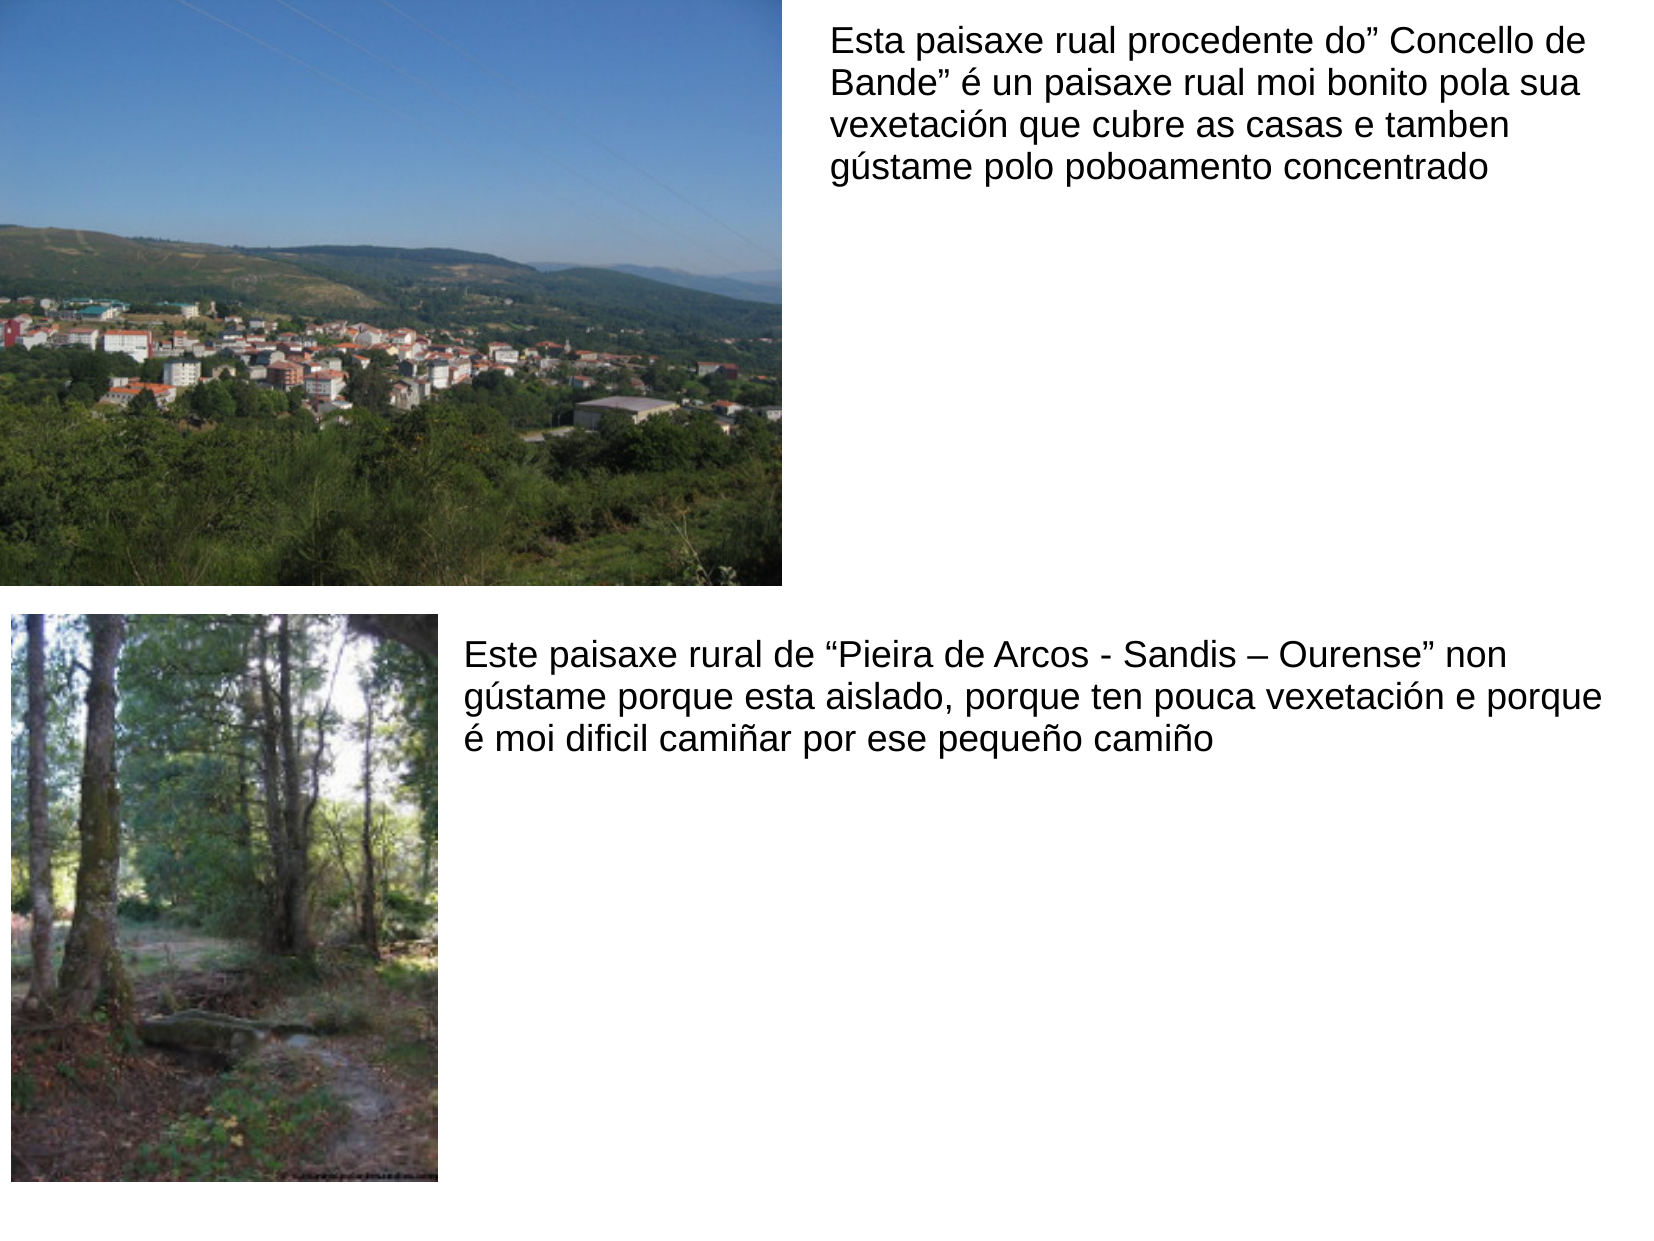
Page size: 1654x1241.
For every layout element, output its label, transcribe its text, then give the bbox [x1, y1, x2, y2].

text_box Este paisaxe rural de “Pieira de Arcos - Sandis – Ourense” non gústame porque esta aislado, porque ten pouca vexetación e porque é moi dificil camiñar por ese pequeño camiño [448, 625, 1630, 767]
picture [0, 0, 782, 586]
text_box Esta paisaxe rual procedente do” Concello de Bande” é un paisaxe rual moi bonito pola sua vexetación que cubre as casas e tamben gústame polo poboamento concentrado [814, 11, 1654, 195]
picture [11, 614, 438, 1182]
